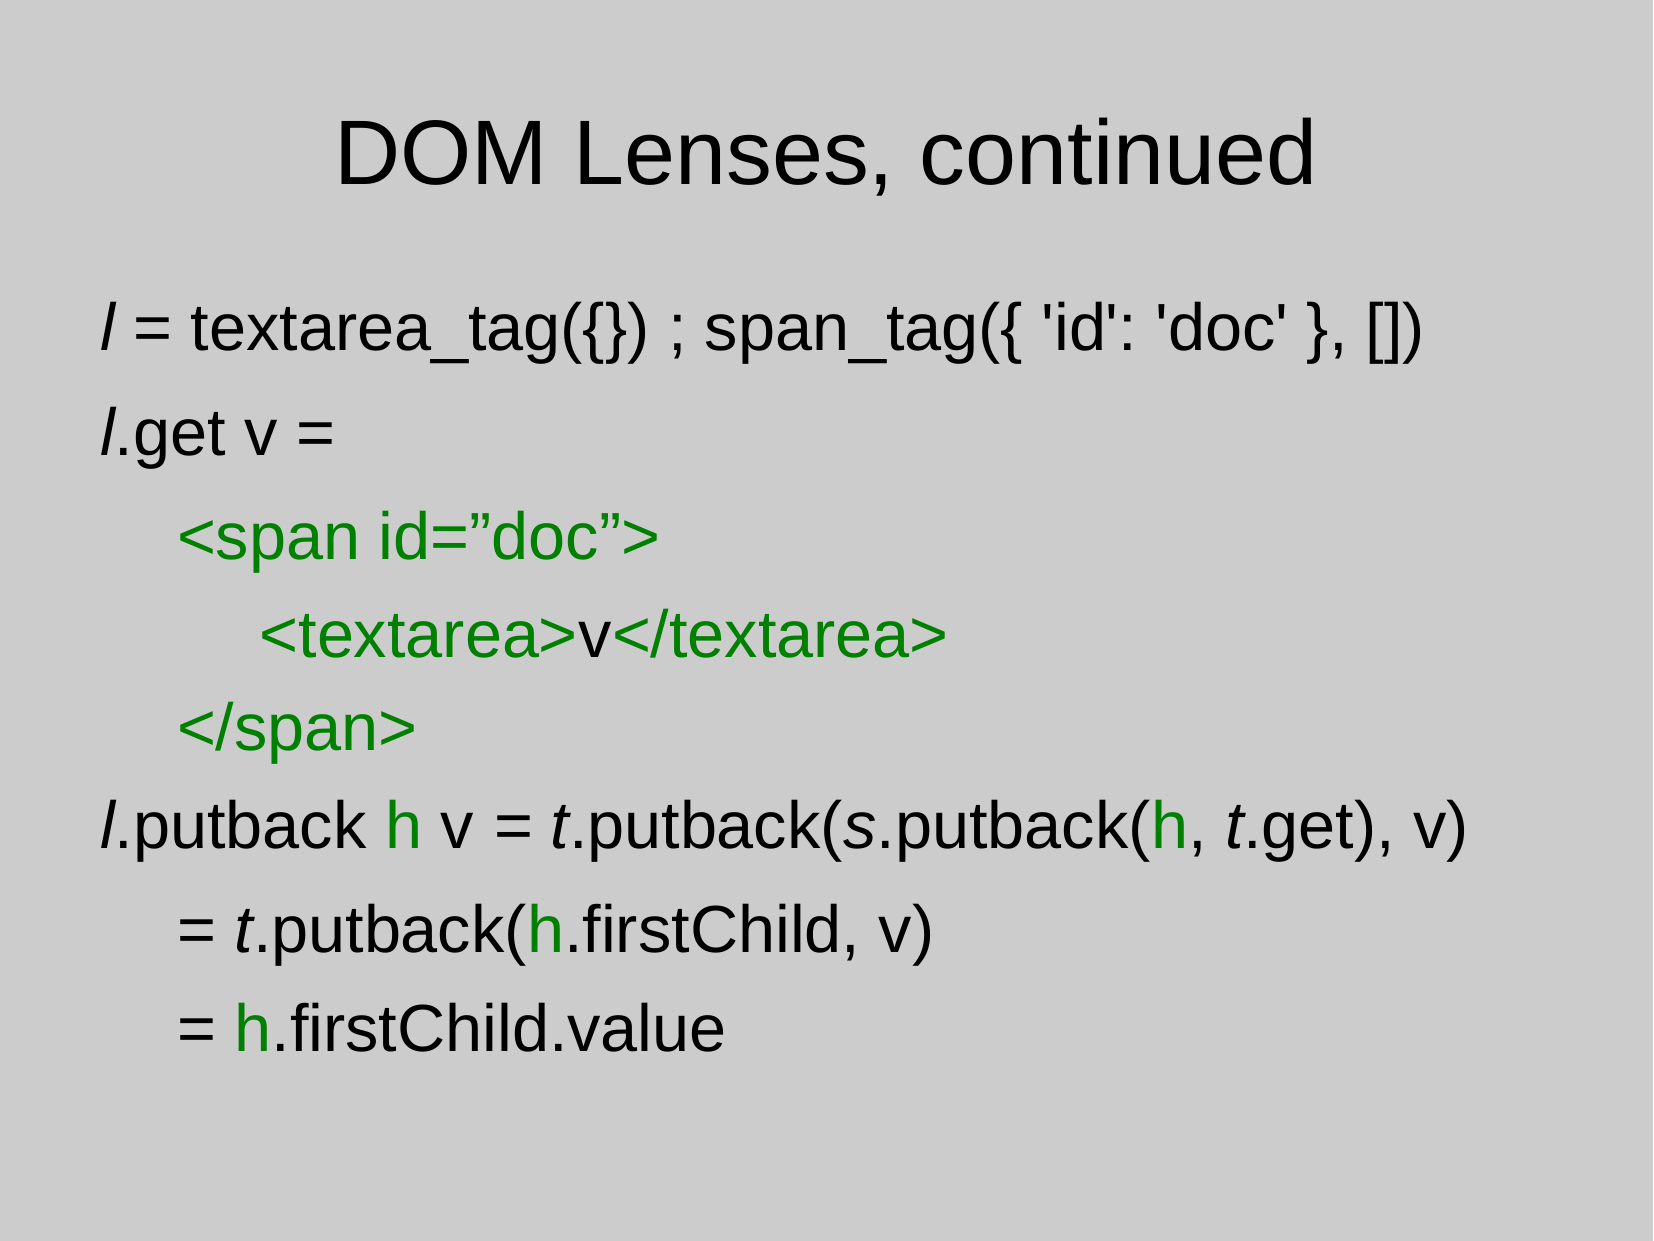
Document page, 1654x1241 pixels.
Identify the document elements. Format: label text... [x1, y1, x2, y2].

list l = textarea_tag({}) ; span_tag({ 'id': 'doc' }, []) l.get v = <span id=”doc”> <textarea>v</textarea> </span> l.putback h v = t.putback(s.putback(h, t.get), v) = t.putback(h.firstChild, v) = h.firstChild.value [82, 290, 1571, 1109]
title DOM Lenses, continued [82, 49, 1571, 257]
